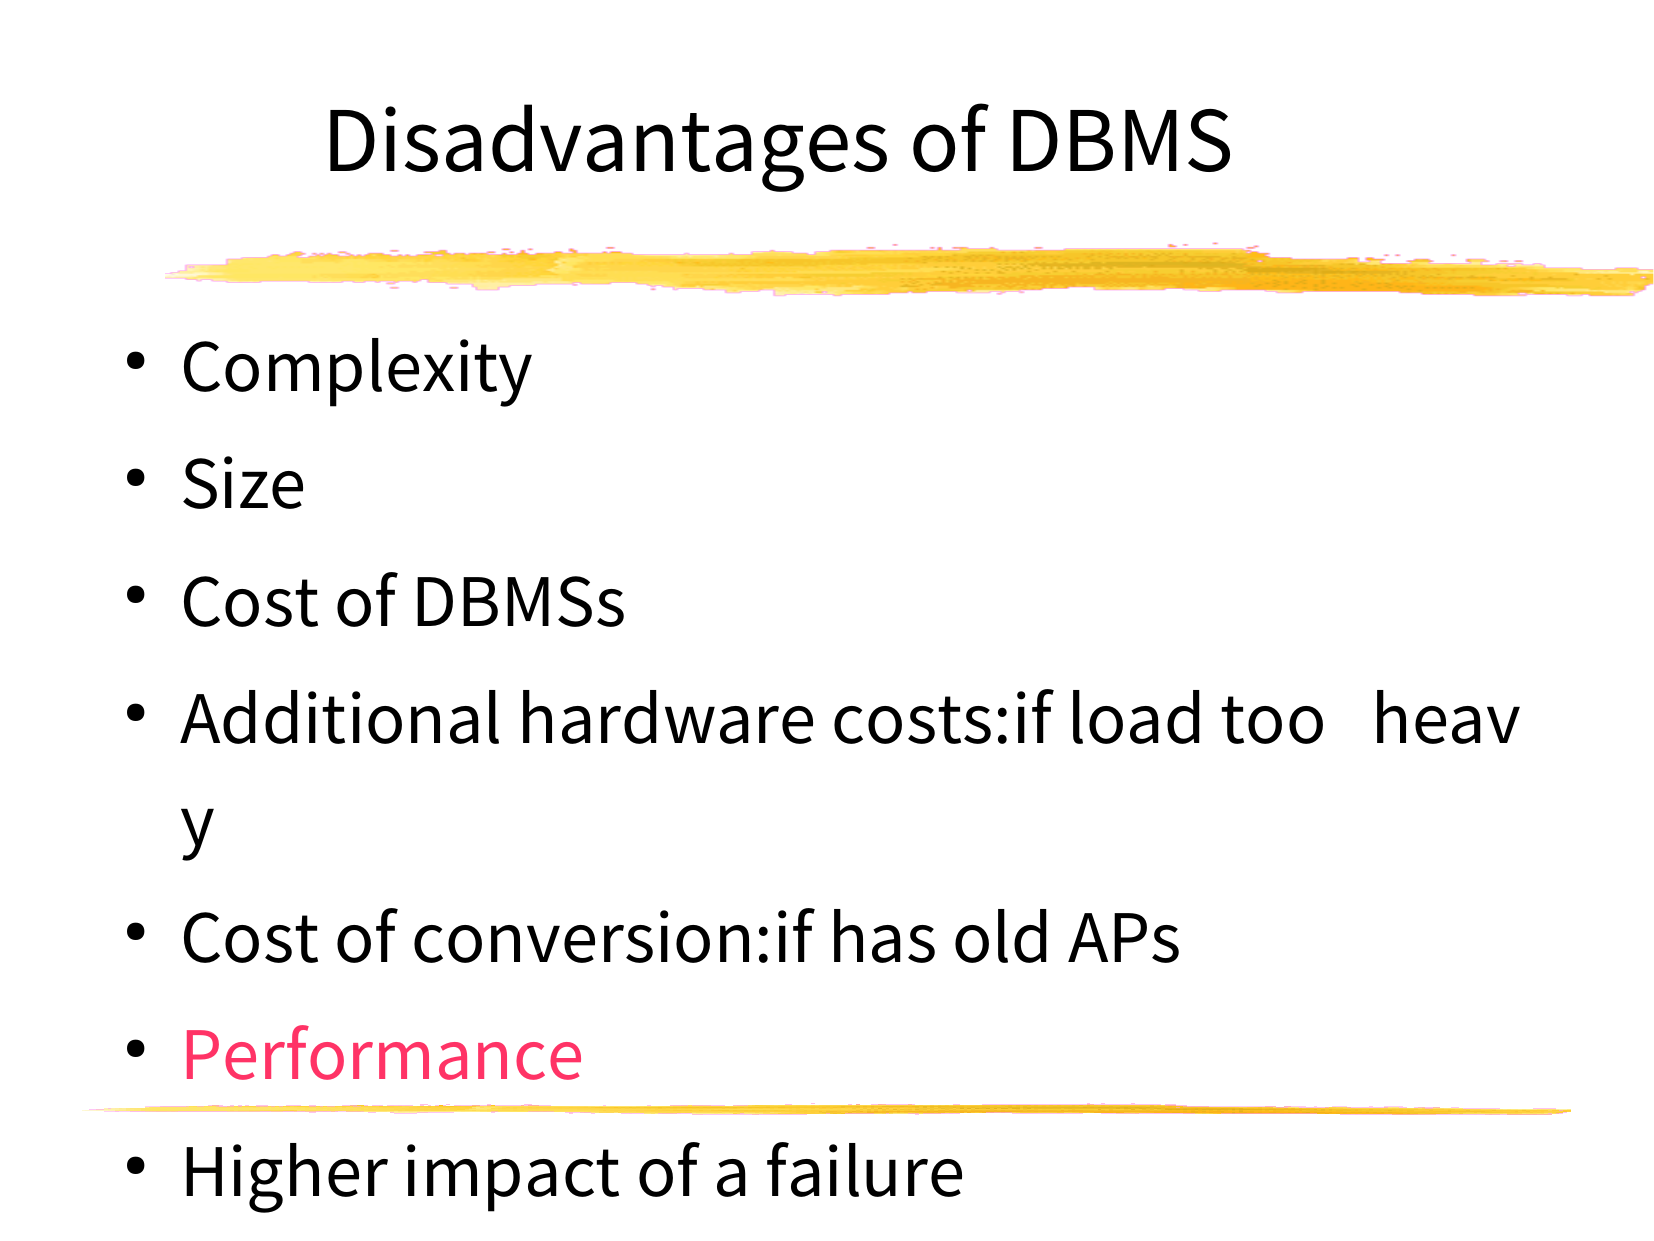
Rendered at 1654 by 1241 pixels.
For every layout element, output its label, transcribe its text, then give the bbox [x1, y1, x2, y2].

title Disadvantages of DBMS [76, 28, 1482, 235]
picture [82, 1102, 1571, 1117]
picture [165, 237, 1654, 308]
list Complexity Size Cost of DBMSs Additional hardware costs:if load too heavy Cost of conversion:if has old APs Performance Higher impact of a failure 昂貴、存取控制複雜、過份 [124, 308, 1530, 1077]
